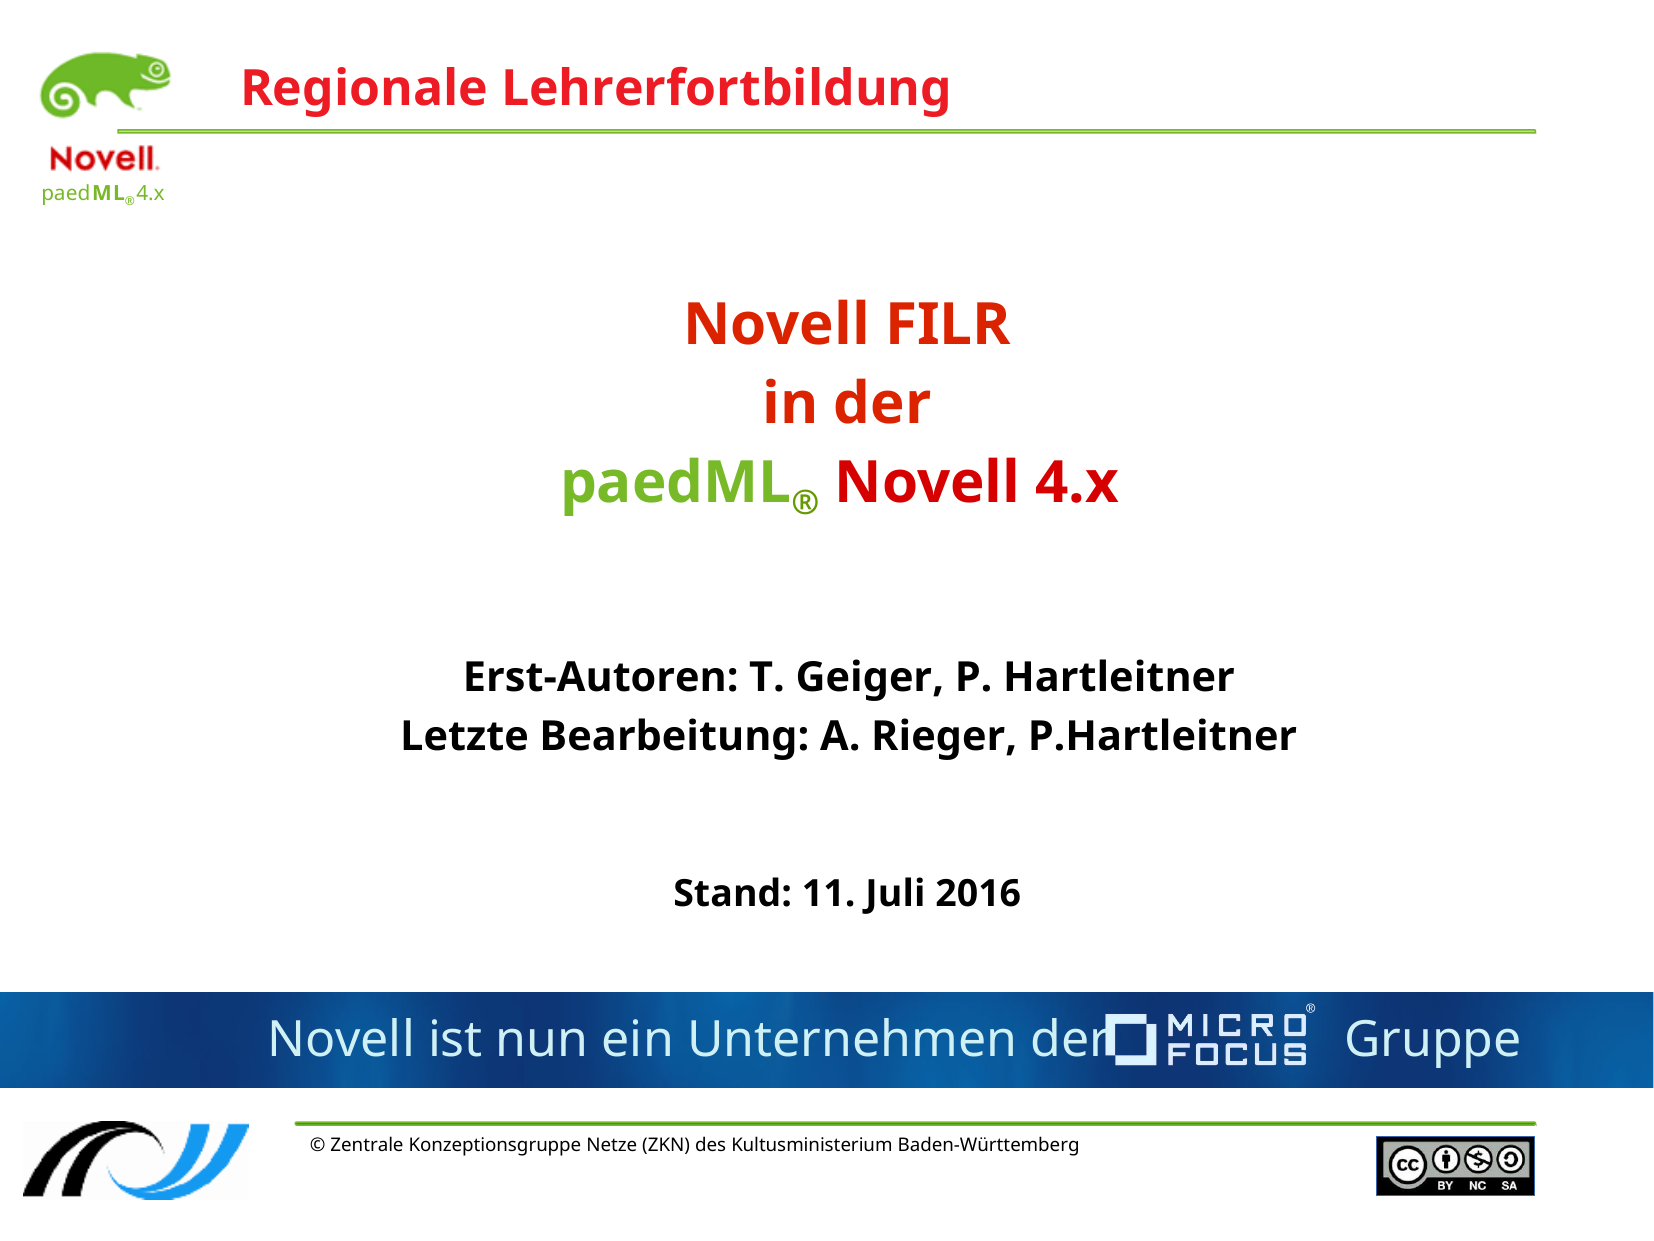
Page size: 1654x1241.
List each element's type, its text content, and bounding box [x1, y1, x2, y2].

picture [0, 992, 1654, 1088]
picture [1376, 1136, 1535, 1196]
text_box Erst-Autoren: T. Geiger, P. Hartleitner Letzte Bearbeitung: A. Rieger, P.Hartleitner [171, 592, 1453, 887]
text_box Novell ist nun ein Unternehmen der Gruppe [252, 998, 1513, 1074]
text_box Stand: 11. Juli 2016 [206, 860, 1489, 922]
picture [26, 35, 184, 193]
title Novell FILR in der paedML® Novell 4.x [206, 286, 1489, 520]
text_box Regionale Lehrerfortbildung [225, 53, 968, 124]
picture [23, 1121, 249, 1200]
text_box © Zentrale Konzeptionsgruppe Netze (ZKN) des Kultusministerium Baden-Württemberg [295, 1125, 1123, 1186]
